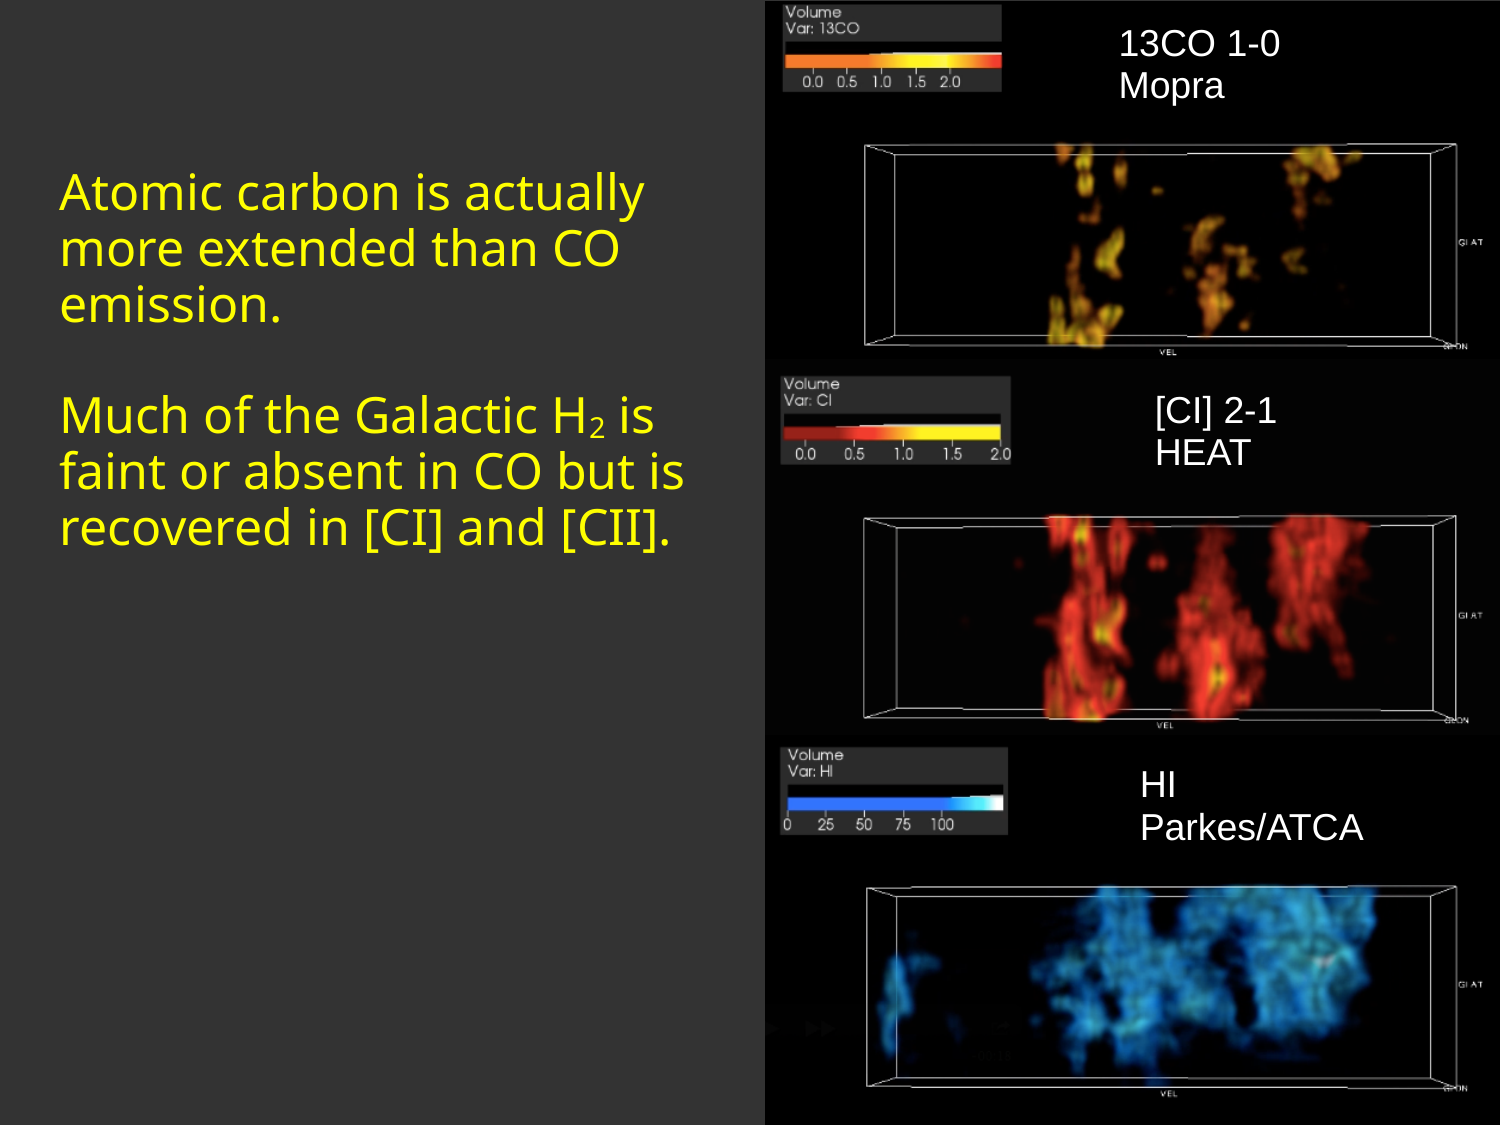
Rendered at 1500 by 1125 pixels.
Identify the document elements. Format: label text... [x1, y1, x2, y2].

text_box HI Parkes/ATCA [1125, 756, 1381, 855]
title Atomic carbon is actually more extended than CO emission. Much of the Galactic H2 is faint or absent in CO but is recovered in [CI] and [CII]. [45, 164, 736, 736]
text_box [CI] 2-1 HEAT [1140, 382, 1396, 480]
picture [765, 1, 1500, 1125]
text_box 13CO 1-0 Mopra [1103, 15, 1359, 113]
